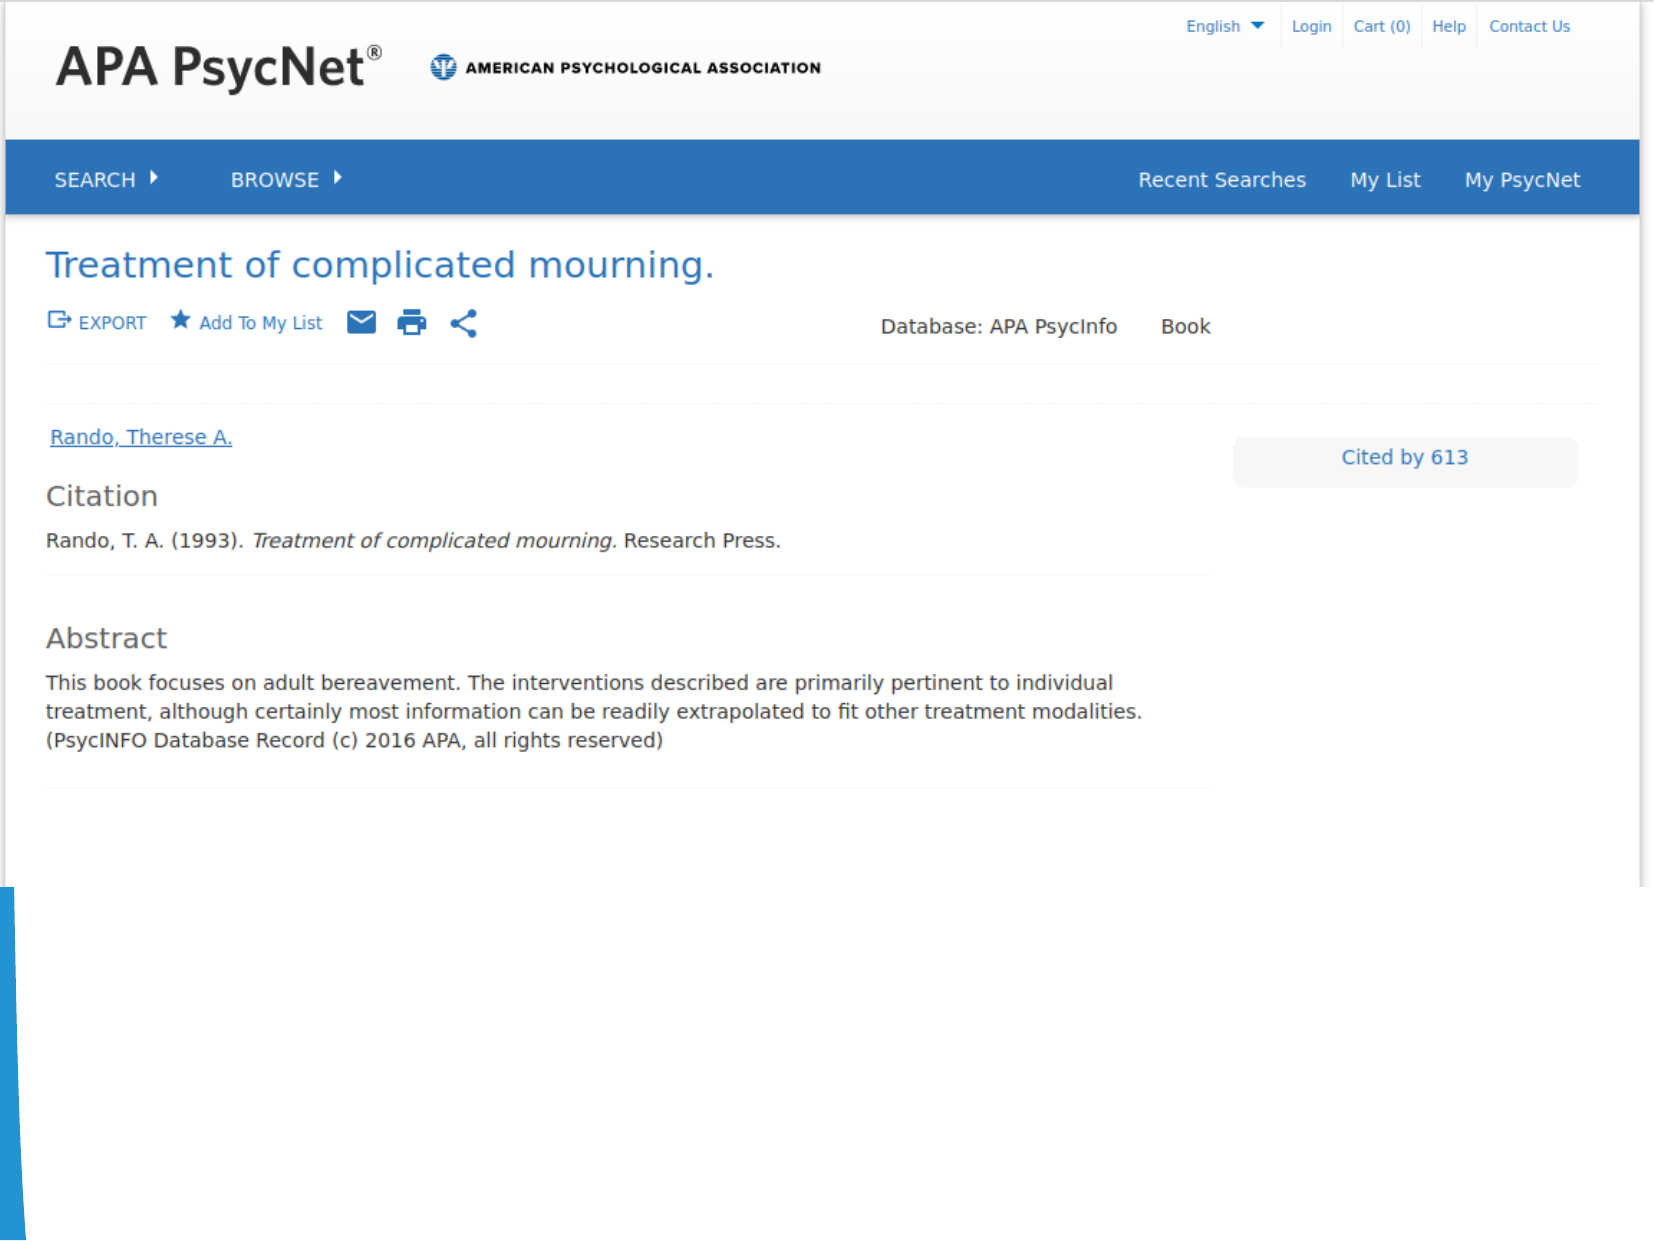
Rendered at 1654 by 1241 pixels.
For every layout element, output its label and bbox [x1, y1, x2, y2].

picture [0, 0, 1654, 887]
